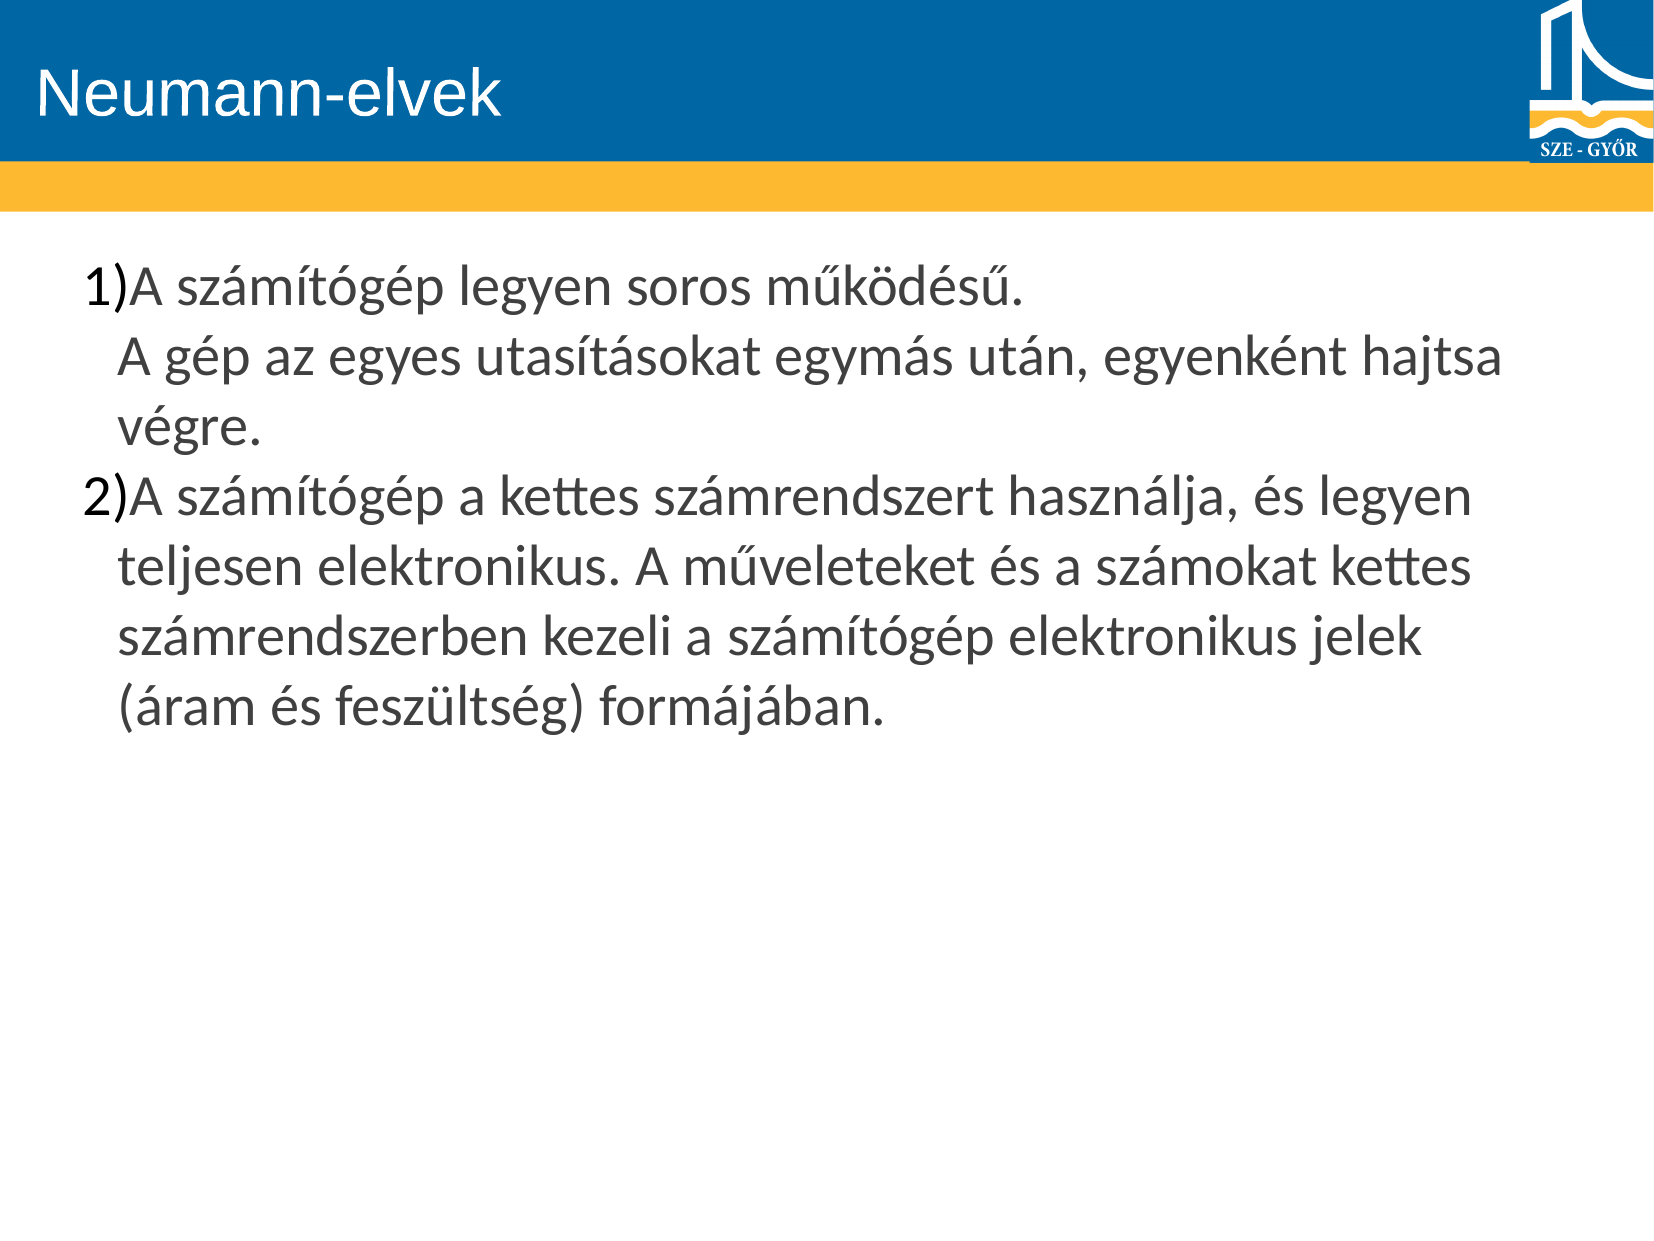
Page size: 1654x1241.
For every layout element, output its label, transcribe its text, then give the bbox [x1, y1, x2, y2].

text_box A számítógép legyen soros működésű. A gép az egyes utasításokat egymás után, egyenként hajtsa végre. A számítógép a kettes számrendszert használja, és legyen teljesen elektronikus. A műveleteket és a számokat kettes számrendszerben kezeli a számítógép elektronikus jelek (áram és feszültség) formájában. [82, 247, 1571, 1198]
picture [1529, 0, 1654, 163]
text_box Neumann-elvek [34, 48, 1524, 144]
